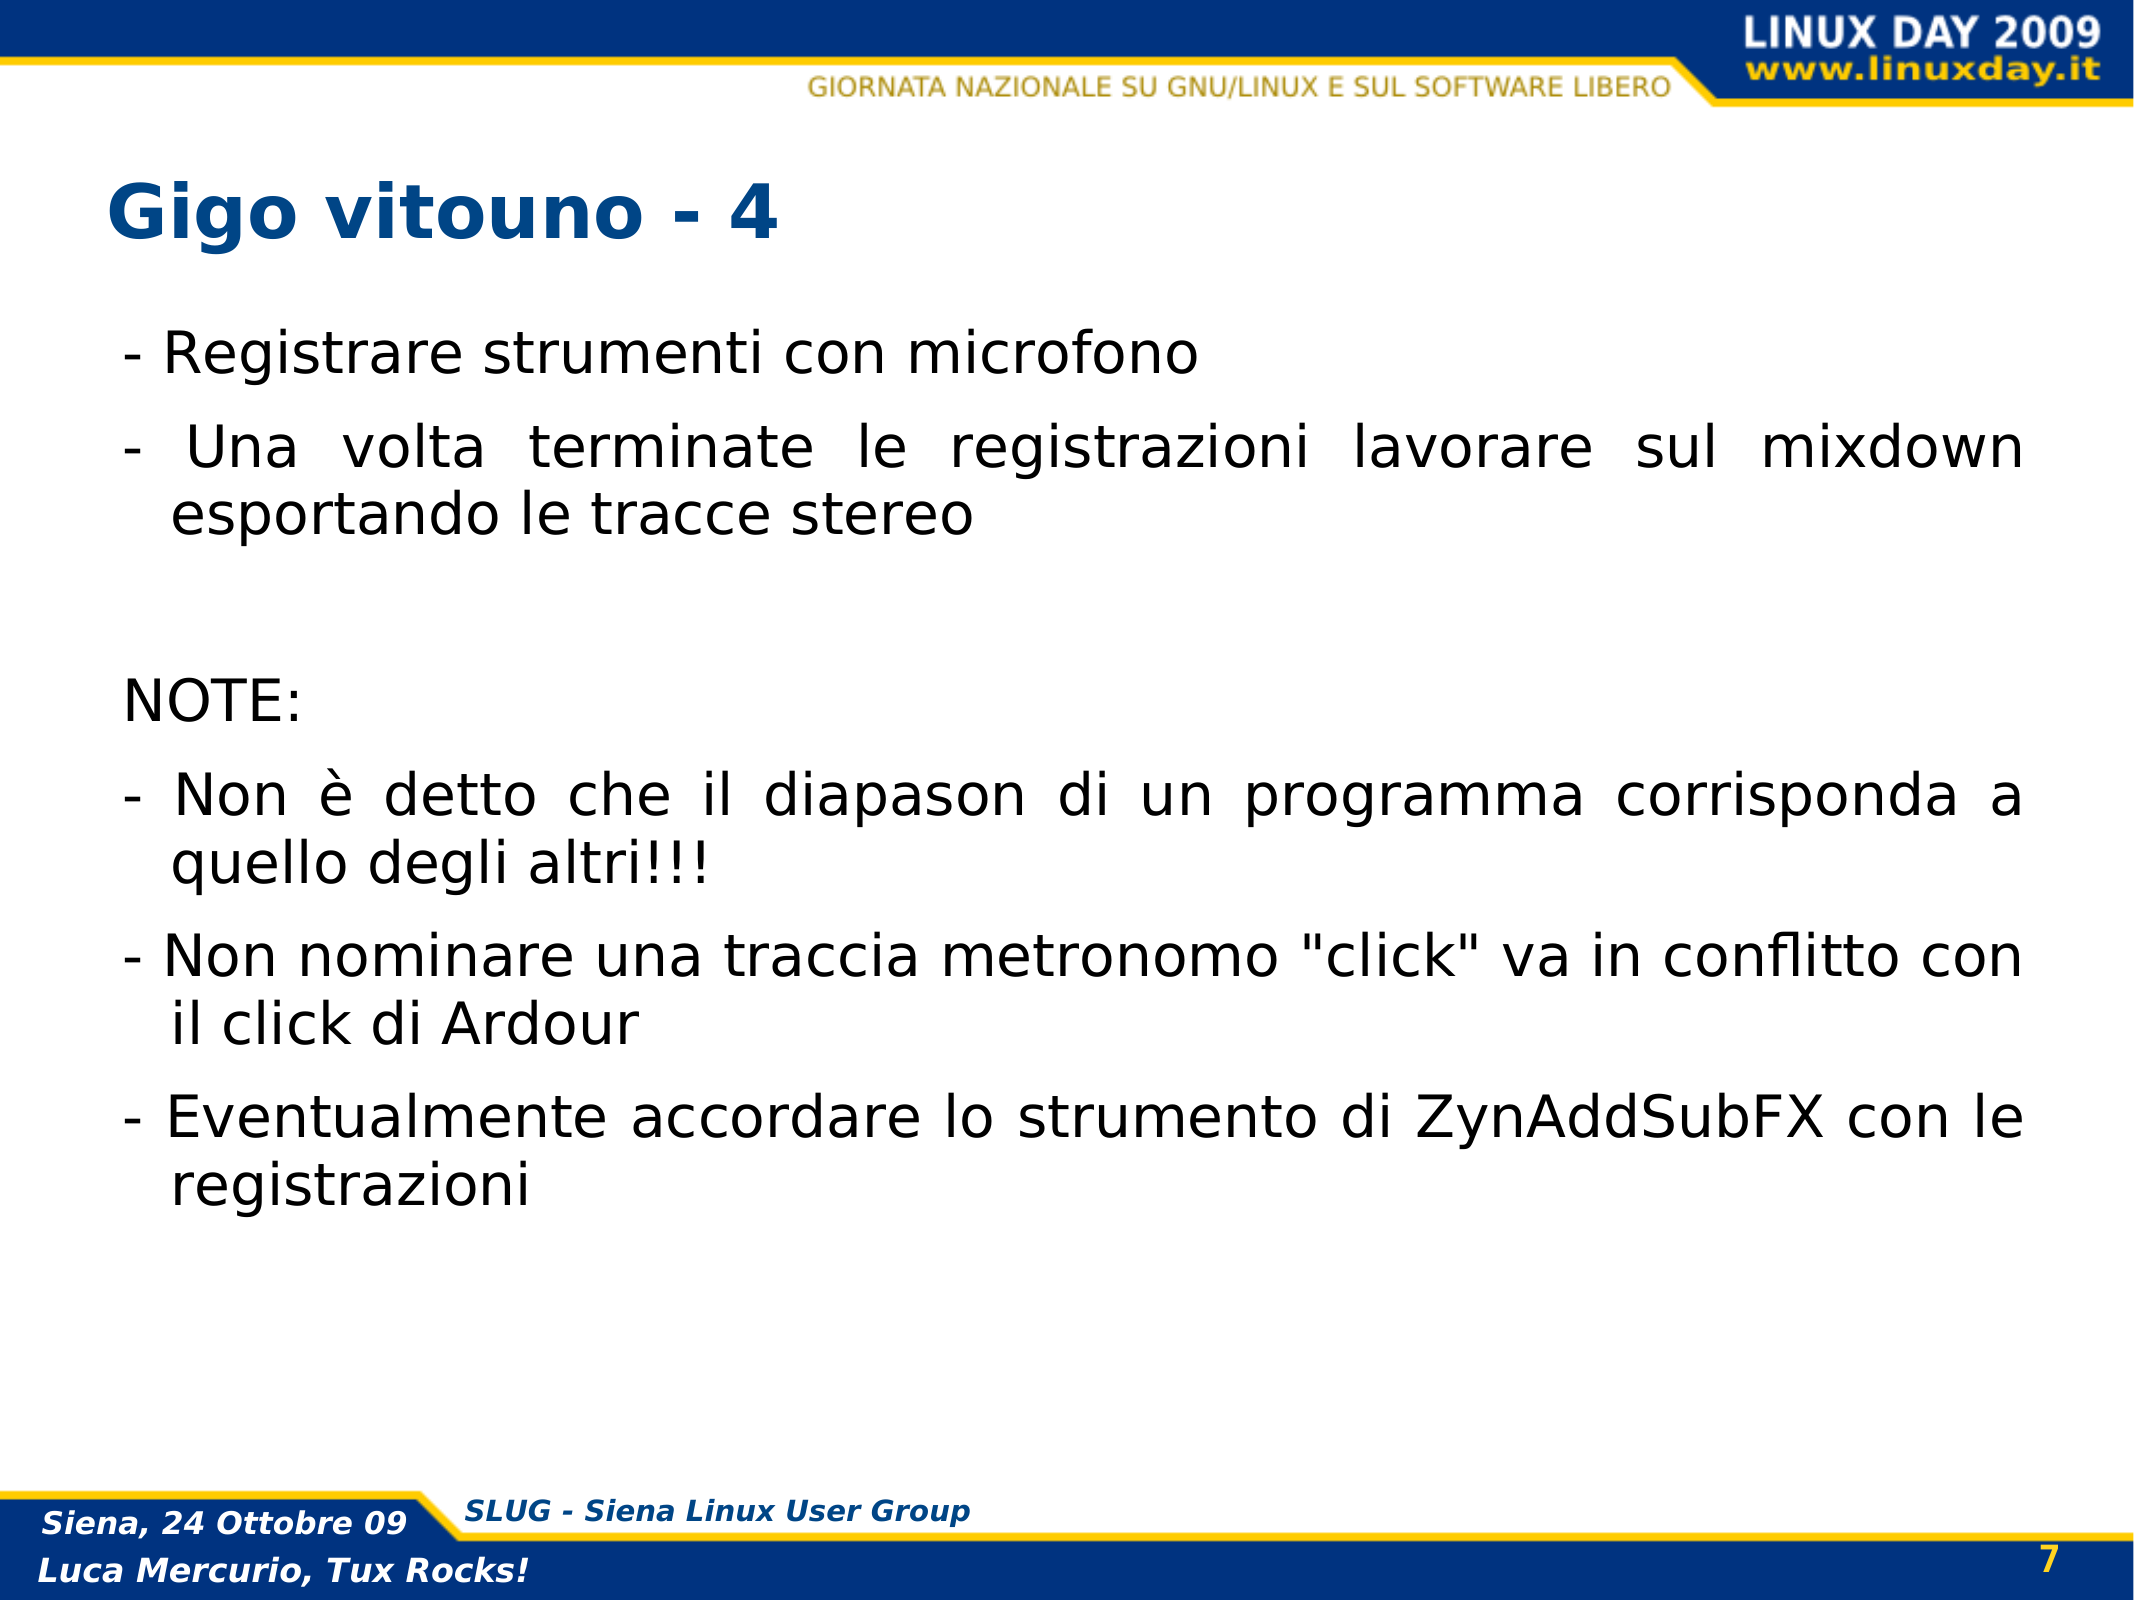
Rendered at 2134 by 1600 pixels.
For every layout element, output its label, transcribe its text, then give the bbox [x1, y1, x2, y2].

list - Registrare strumenti con microfono - Una volta terminate le registrazioni lavorare sul mixdown esportando le tracce stereo NOTE: - Non è detto che il diapason di un programma corrisponda a quello degli altri!!! - Non nominare una traccia metronomo "click" va in conflitto con il click di Ardour - Eventualmente accordare lo strumento di ZynAddSubFX con le registrazioni [106, 319, 2027, 1441]
picture [0, 0, 2134, 1600]
title Gigo vitouno - 4 [106, 159, 2080, 267]
